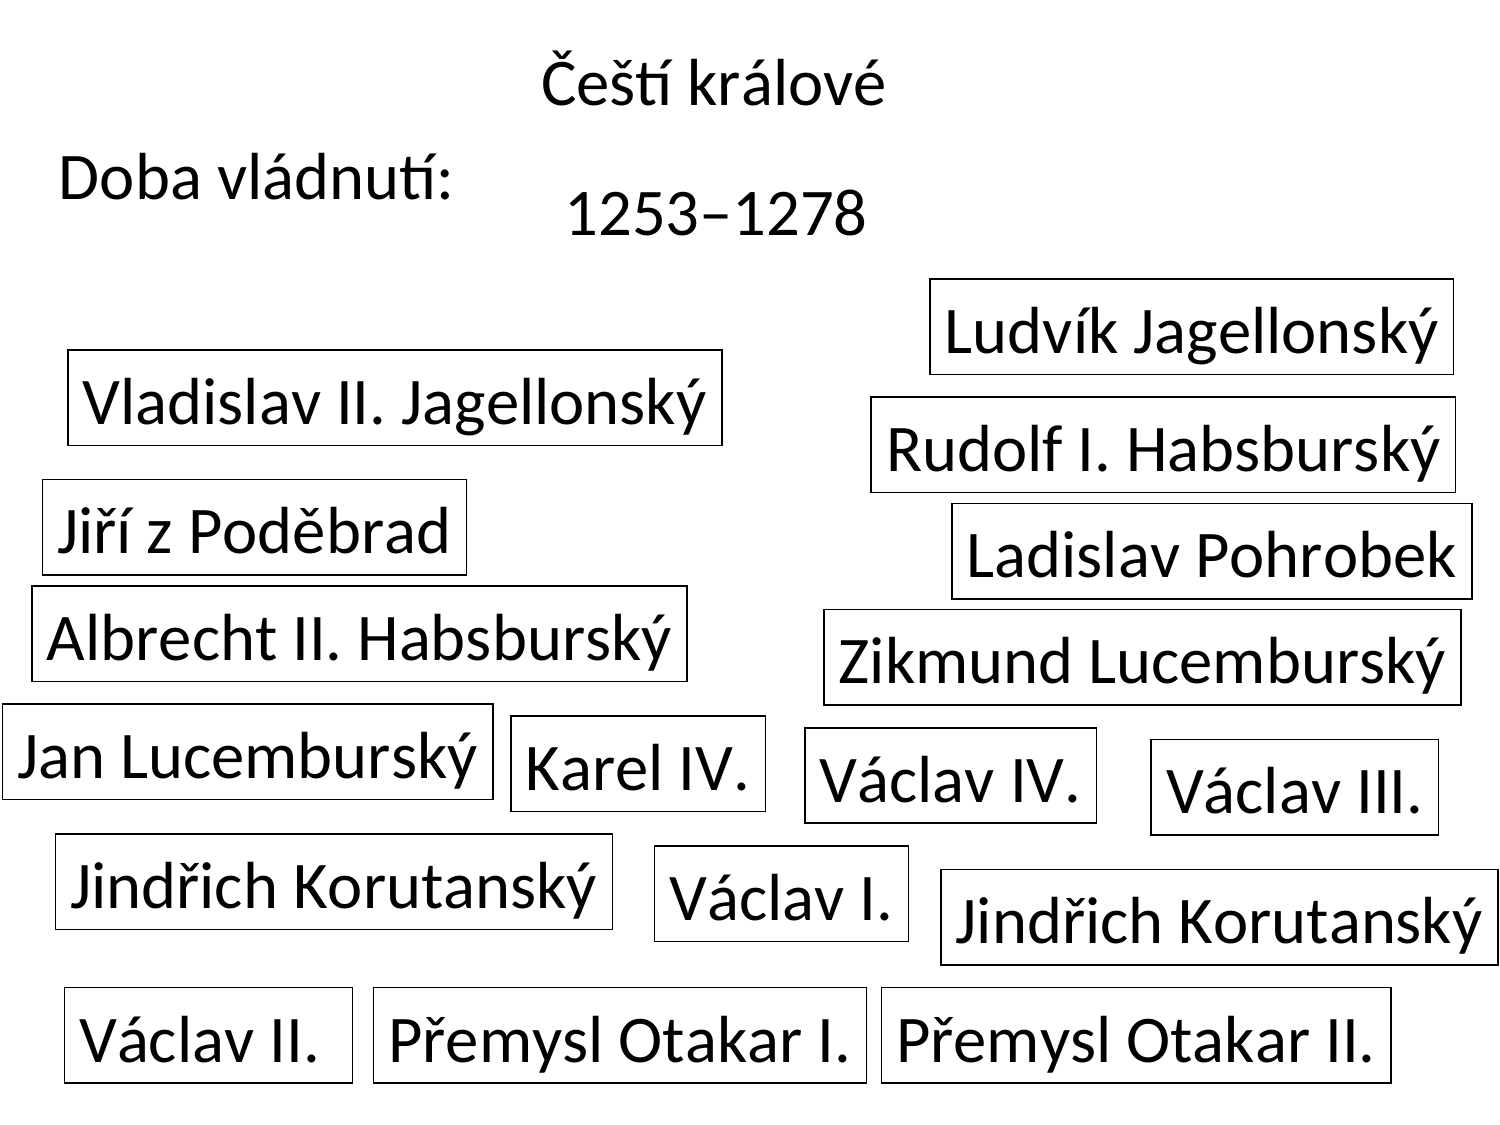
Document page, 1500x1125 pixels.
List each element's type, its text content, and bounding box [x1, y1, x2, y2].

text_box 1253–1278 [549, 160, 883, 257]
text_box Jan Lucemburský [2, 704, 493, 800]
text_box Přemysl Otakar II. [881, 987, 1392, 1084]
text_box Vladislav II. Jagellonský [68, 349, 722, 446]
text_box Václav II. [64, 987, 353, 1084]
text_box Václav III. [1151, 739, 1439, 835]
text_box Karel IV. [510, 716, 766, 812]
text_box Václav I. [654, 846, 909, 942]
text_box Zikmund Lucemburský [824, 609, 1462, 706]
text_box Jindřich Korutanský [55, 834, 613, 930]
text_box Doba vládnutí: [44, 125, 470, 221]
text_box Čeští králové [526, 30, 903, 127]
text_box Přemysl Otakar I. [373, 987, 867, 1084]
text_box Jindřich Korutanský [940, 869, 1498, 965]
text_box Jiří z Poděbrad [42, 479, 467, 576]
text_box Ladislav Pohrobek [951, 503, 1473, 599]
text_box Albrecht II. Habsburský [32, 586, 687, 682]
text_box Václav IV. [805, 727, 1097, 824]
text_box Ludvík Jagellonský [929, 278, 1454, 375]
text_box Rudolf I. Habsburský [871, 397, 1456, 493]
